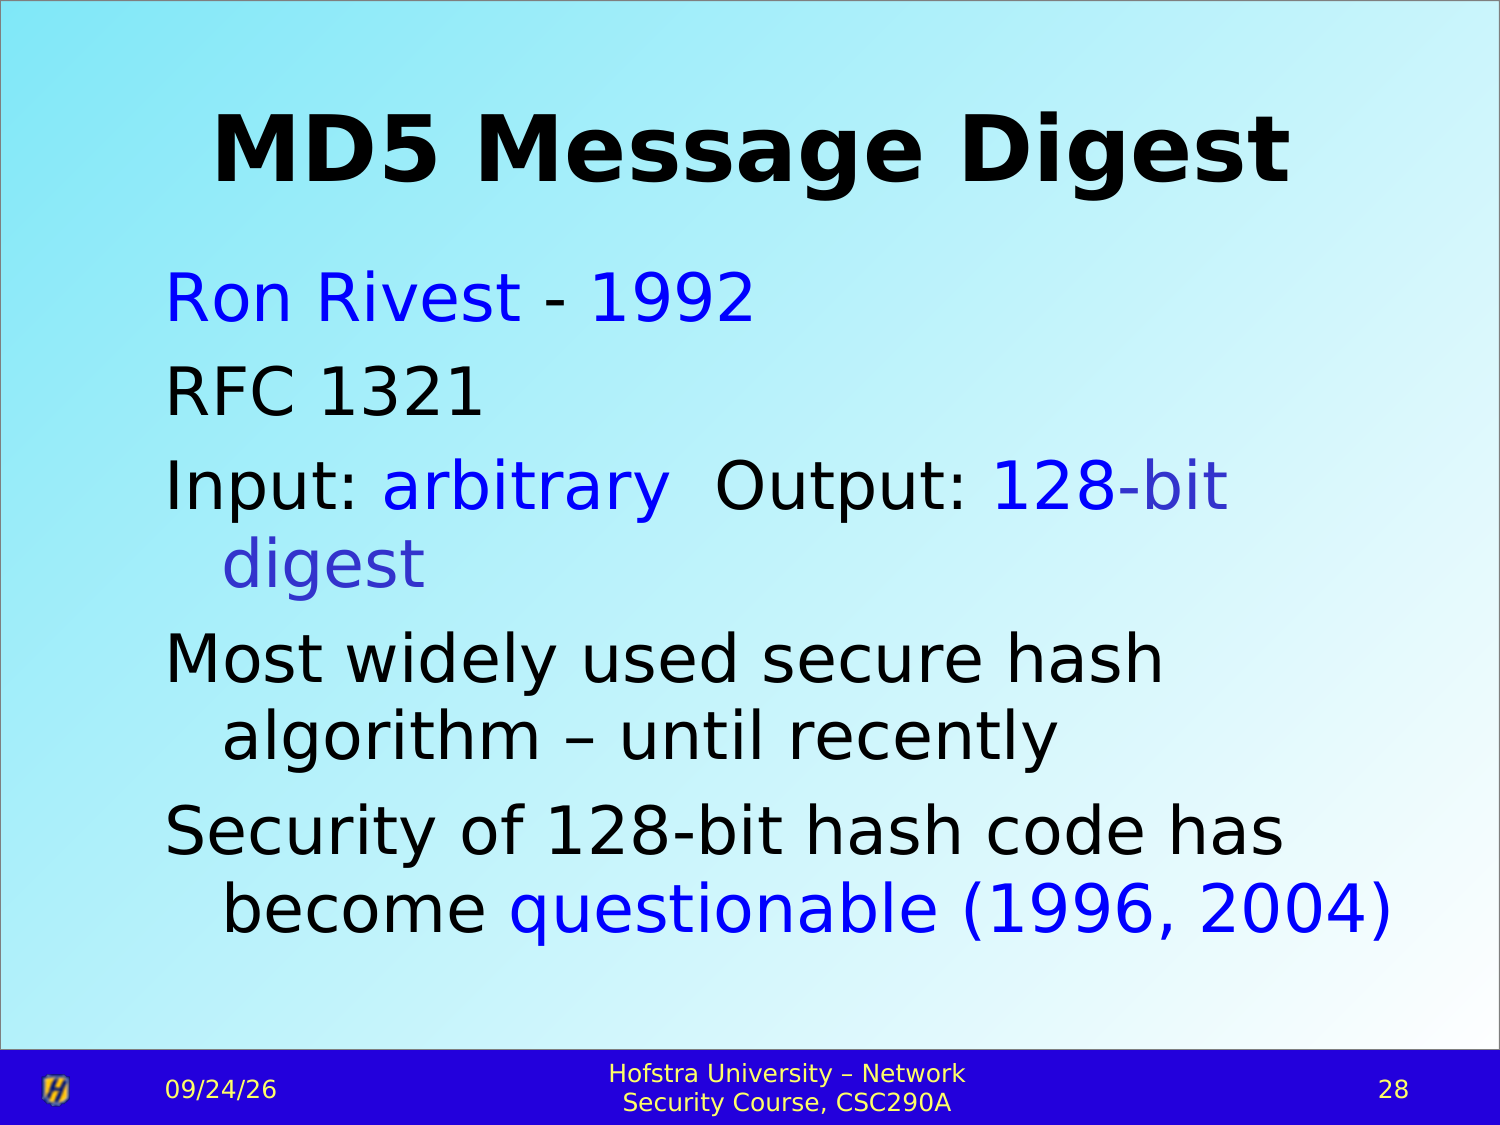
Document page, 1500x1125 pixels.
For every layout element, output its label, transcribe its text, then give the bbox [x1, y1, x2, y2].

list Ron Rivest - 1992 RFC 1321 Input: arbitrary Output: 128-bit digest Most widely used secure hash algorithm – until recently Security of 128-bit hash code has become questionable (1996, 2004) [150, 251, 1426, 1051]
title MD5 Message Digest [112, 85, 1391, 212]
picture [37, 1072, 76, 1110]
